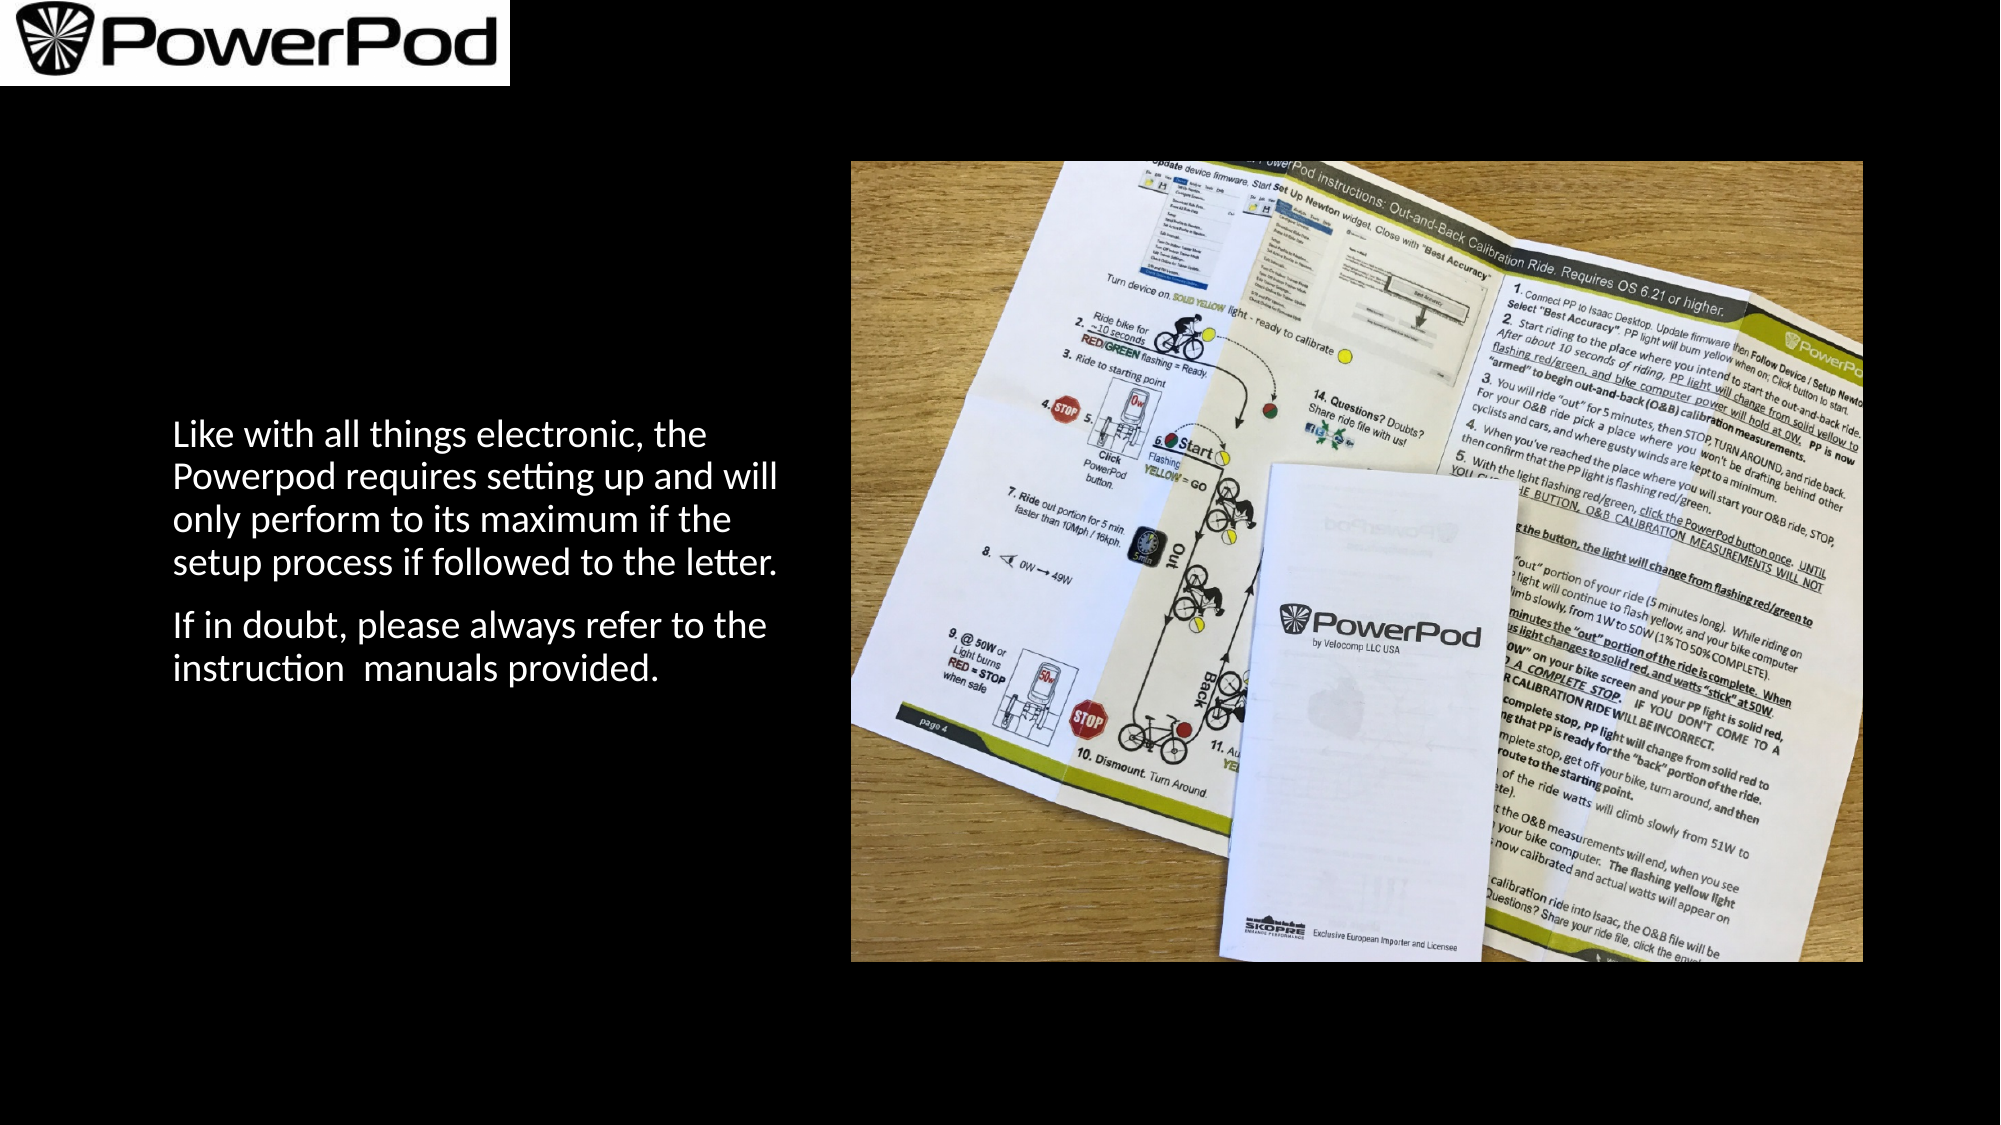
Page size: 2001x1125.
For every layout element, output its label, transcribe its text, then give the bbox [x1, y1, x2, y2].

list Like with all things electronic, the Powerpod requires setting up and will only perform to its maximum if the setup process if followed to the letter. If in doubt, please always refer to the instruction manuals provided. [157, 405, 803, 718]
picture [0, 0, 510, 86]
picture [850, 161, 1863, 962]
